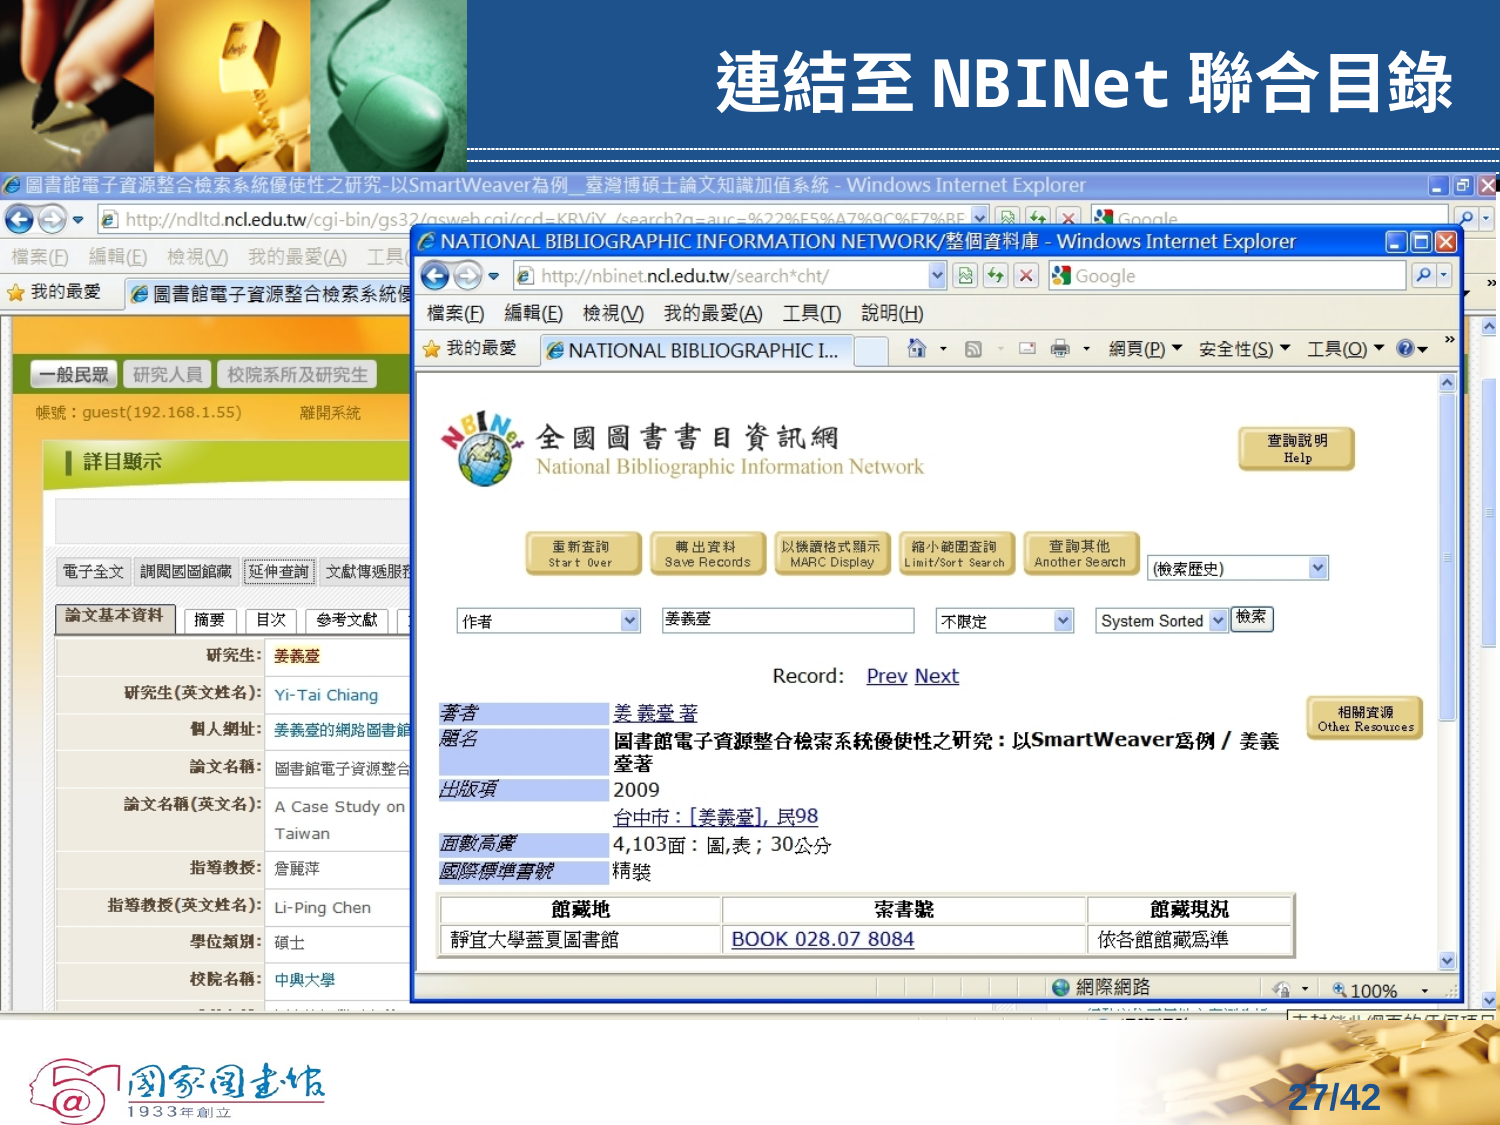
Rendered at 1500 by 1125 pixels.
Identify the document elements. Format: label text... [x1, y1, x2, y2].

title 連結至NBINet聯合目錄 [469, 24, 1470, 138]
picture [0, 172, 1496, 1020]
picture [29, 1058, 325, 1125]
